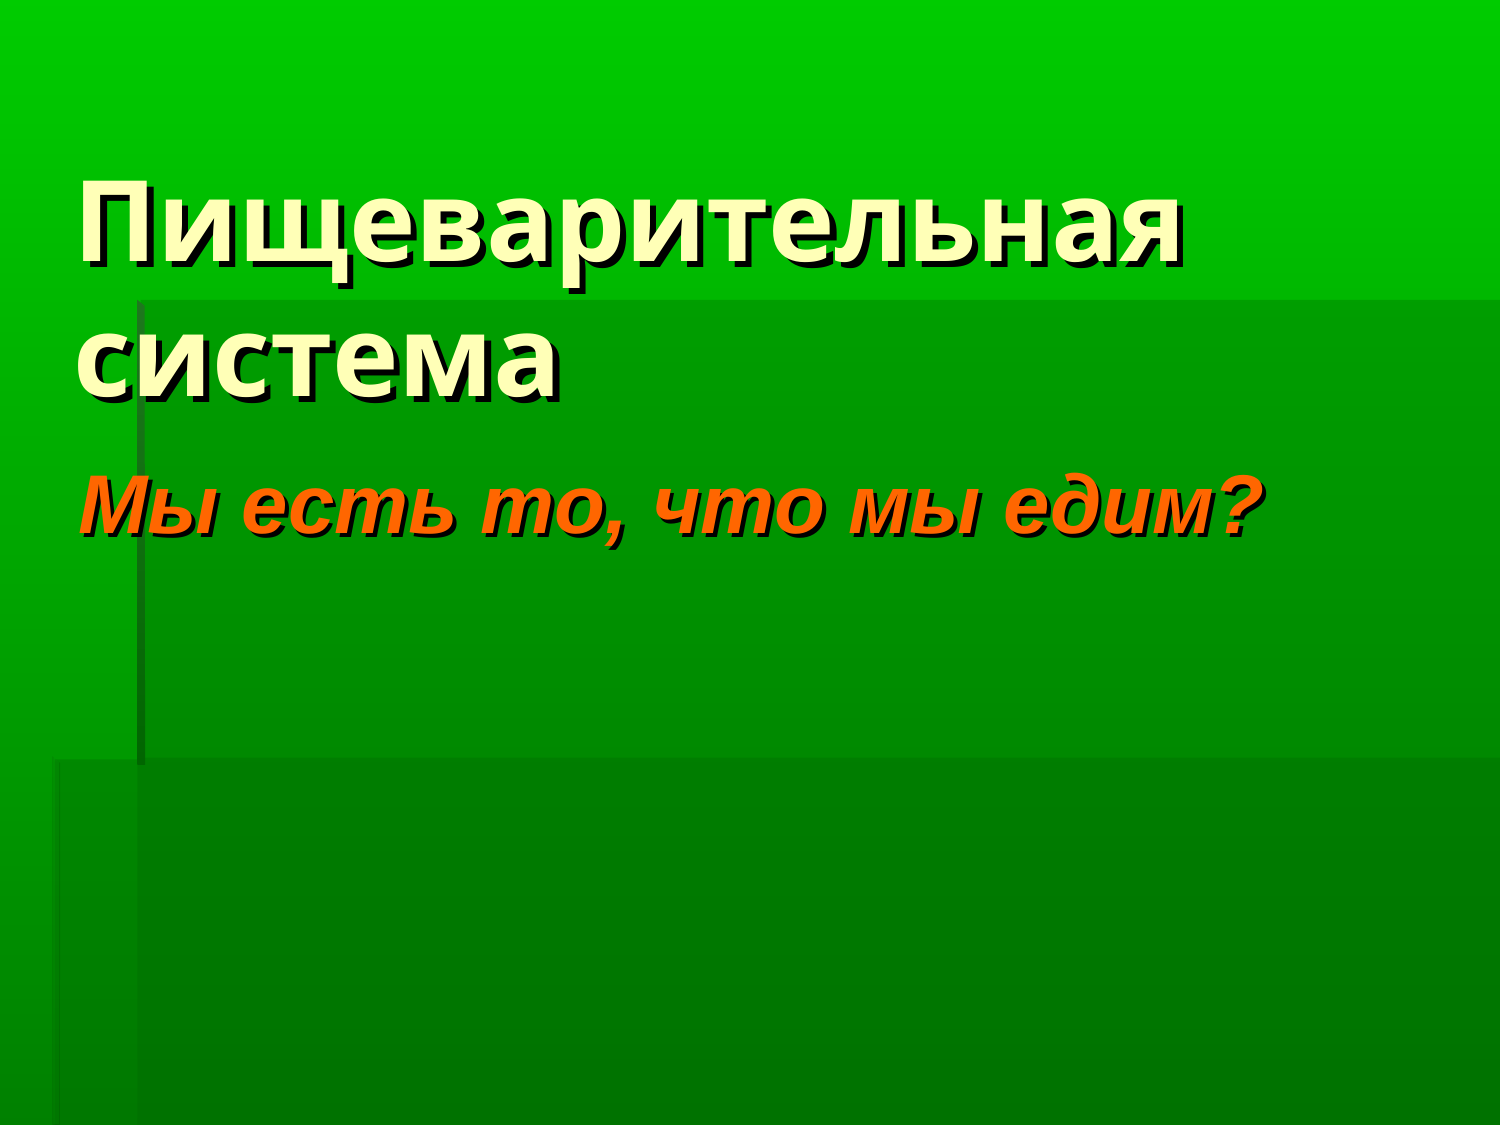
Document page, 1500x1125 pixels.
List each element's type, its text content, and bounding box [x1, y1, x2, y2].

title Пищеварительная система [59, 141, 1435, 502]
subtitle Мы есть то, что мы едим? [15, 439, 1329, 562]
